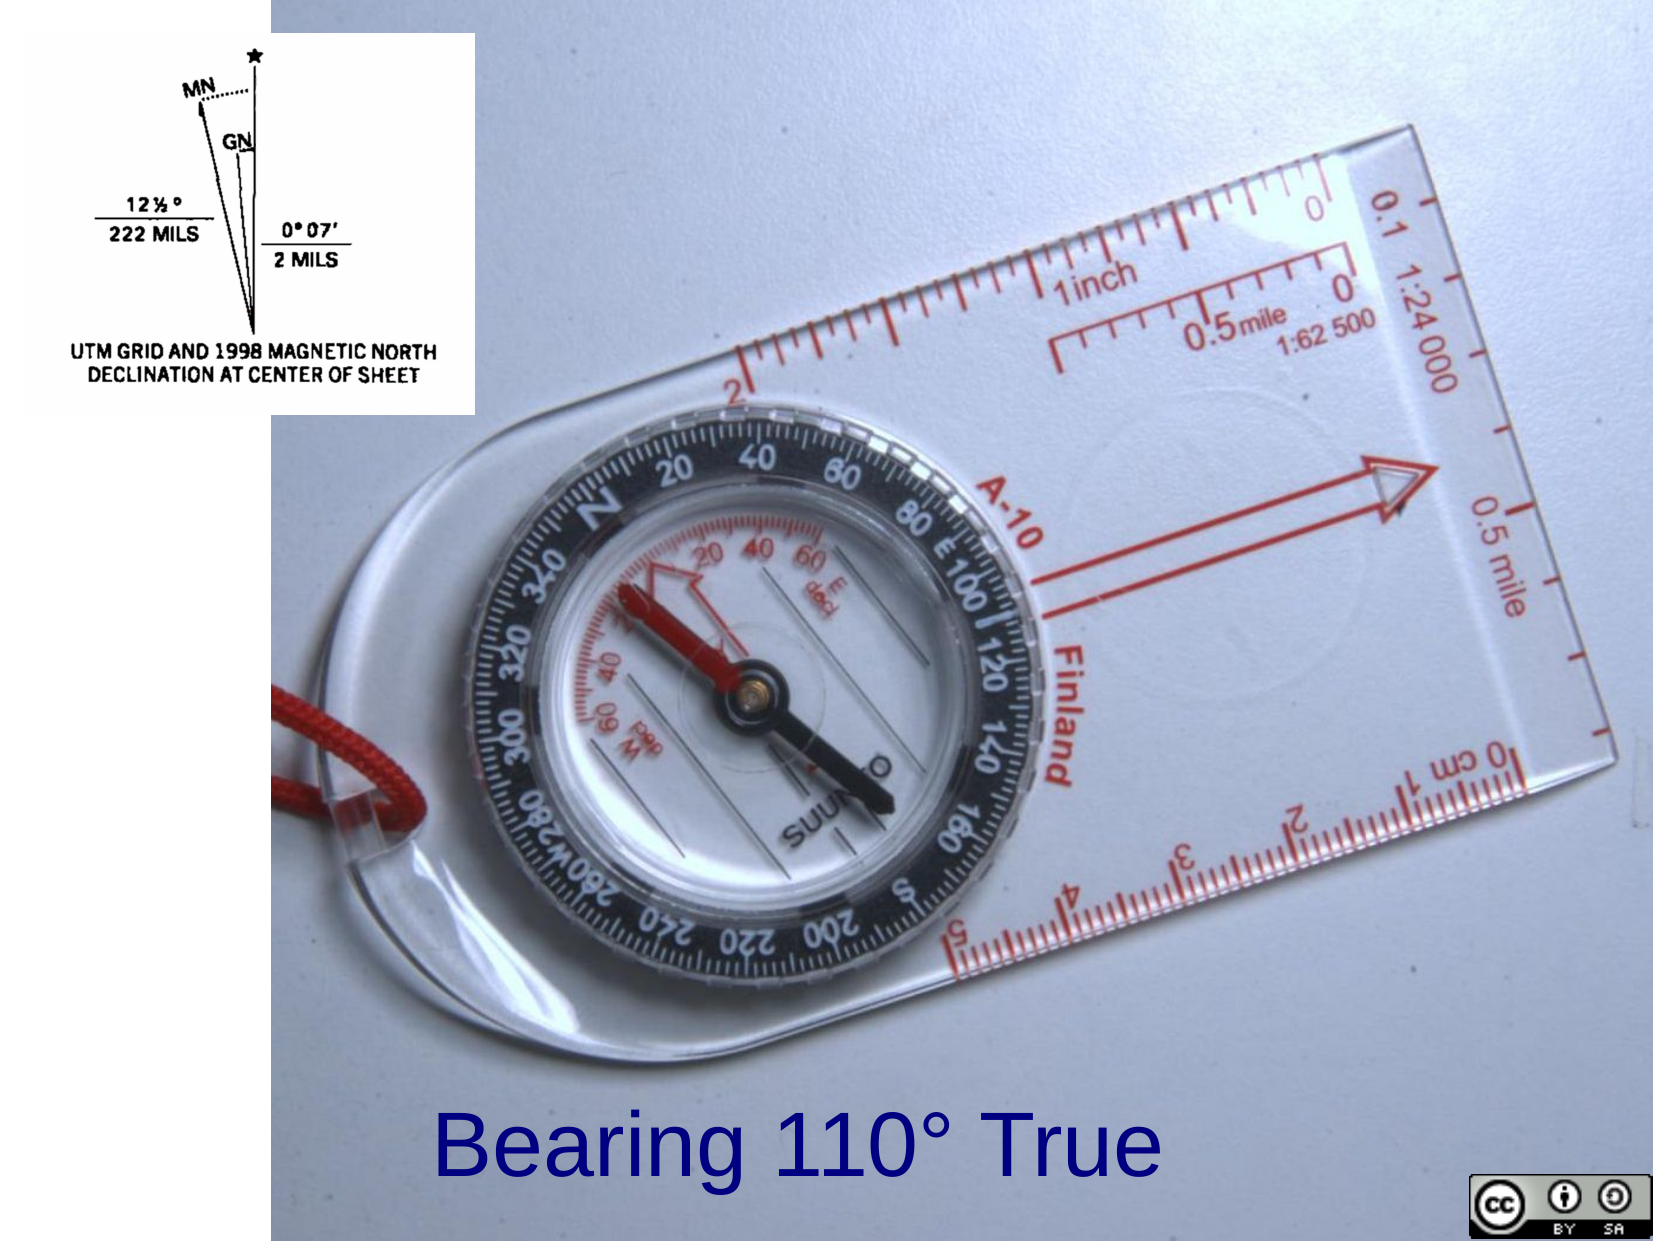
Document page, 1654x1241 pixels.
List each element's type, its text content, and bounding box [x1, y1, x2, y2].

picture [24, 0, 1653, 1241]
title Bearing 110° True [54, 1048, 1543, 1241]
